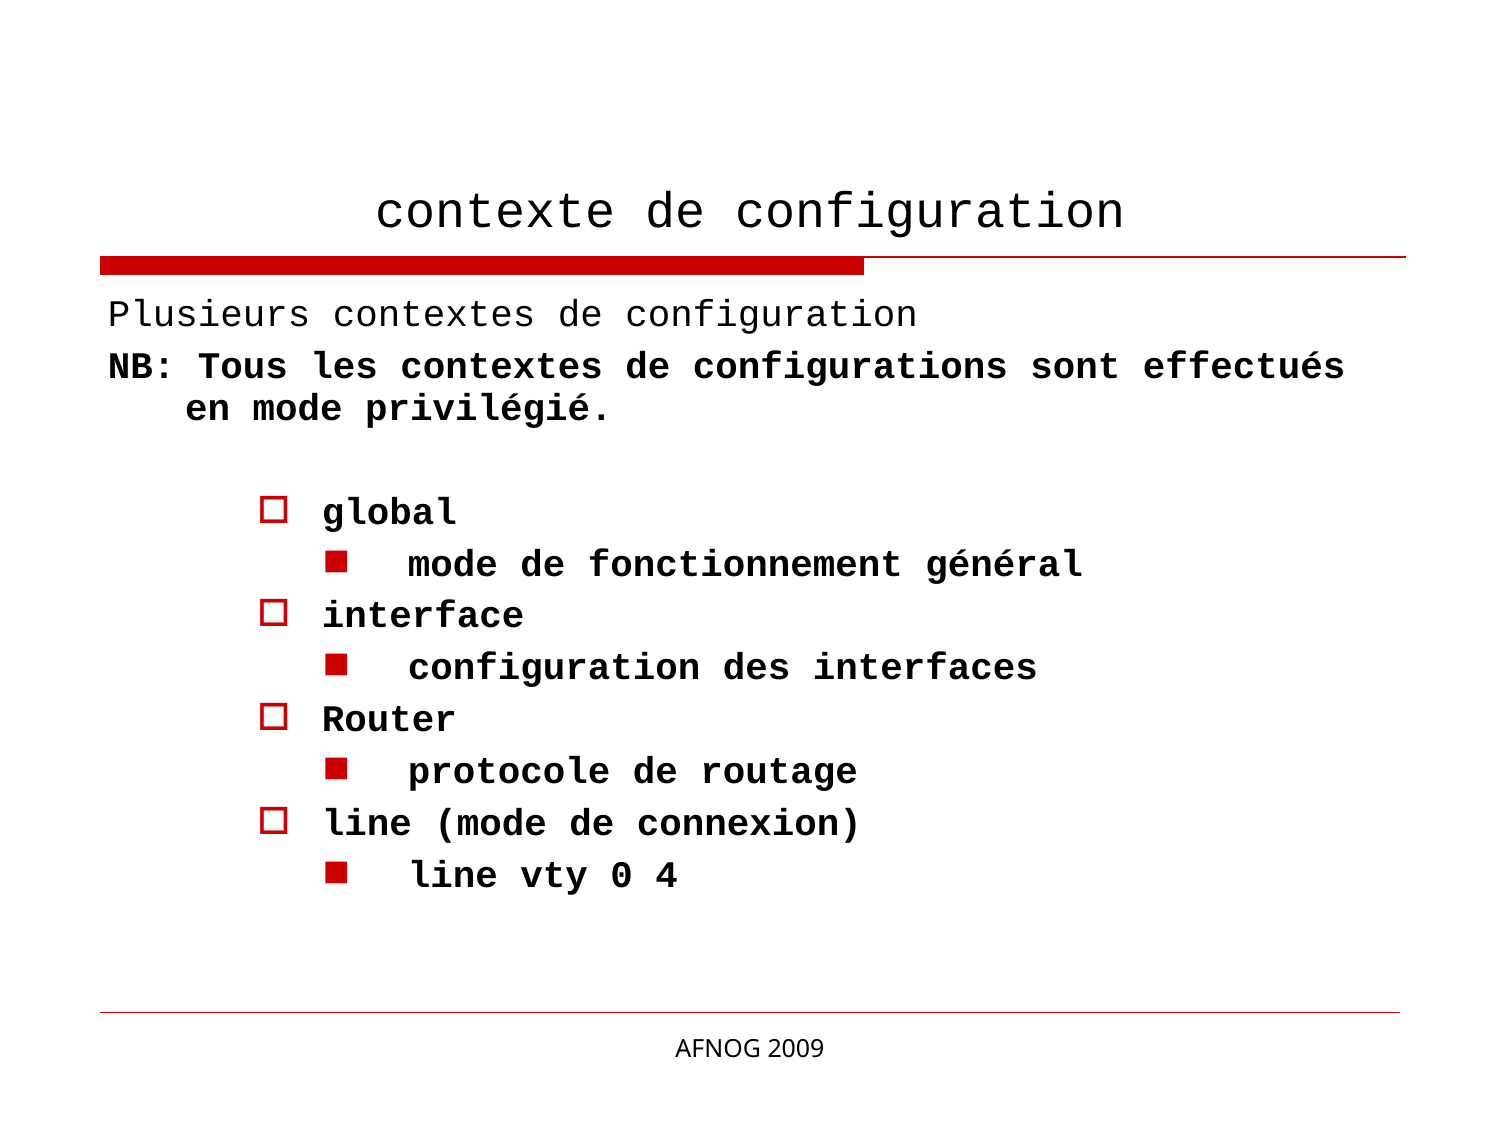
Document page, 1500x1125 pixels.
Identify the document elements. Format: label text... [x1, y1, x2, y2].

text_box AFNOG 2009 [512, 1024, 988, 1103]
list Plusieurs contextes de configuration NB: Tous les contextes de configurations sont effectués en mode privilégié. global mode de fonctionnement général interface configuration des interfaces Router protocole de routage line (mode de connexion) line vty 0 4 [92, 287, 1406, 991]
title contexte de configuration [94, 49, 1407, 250]
